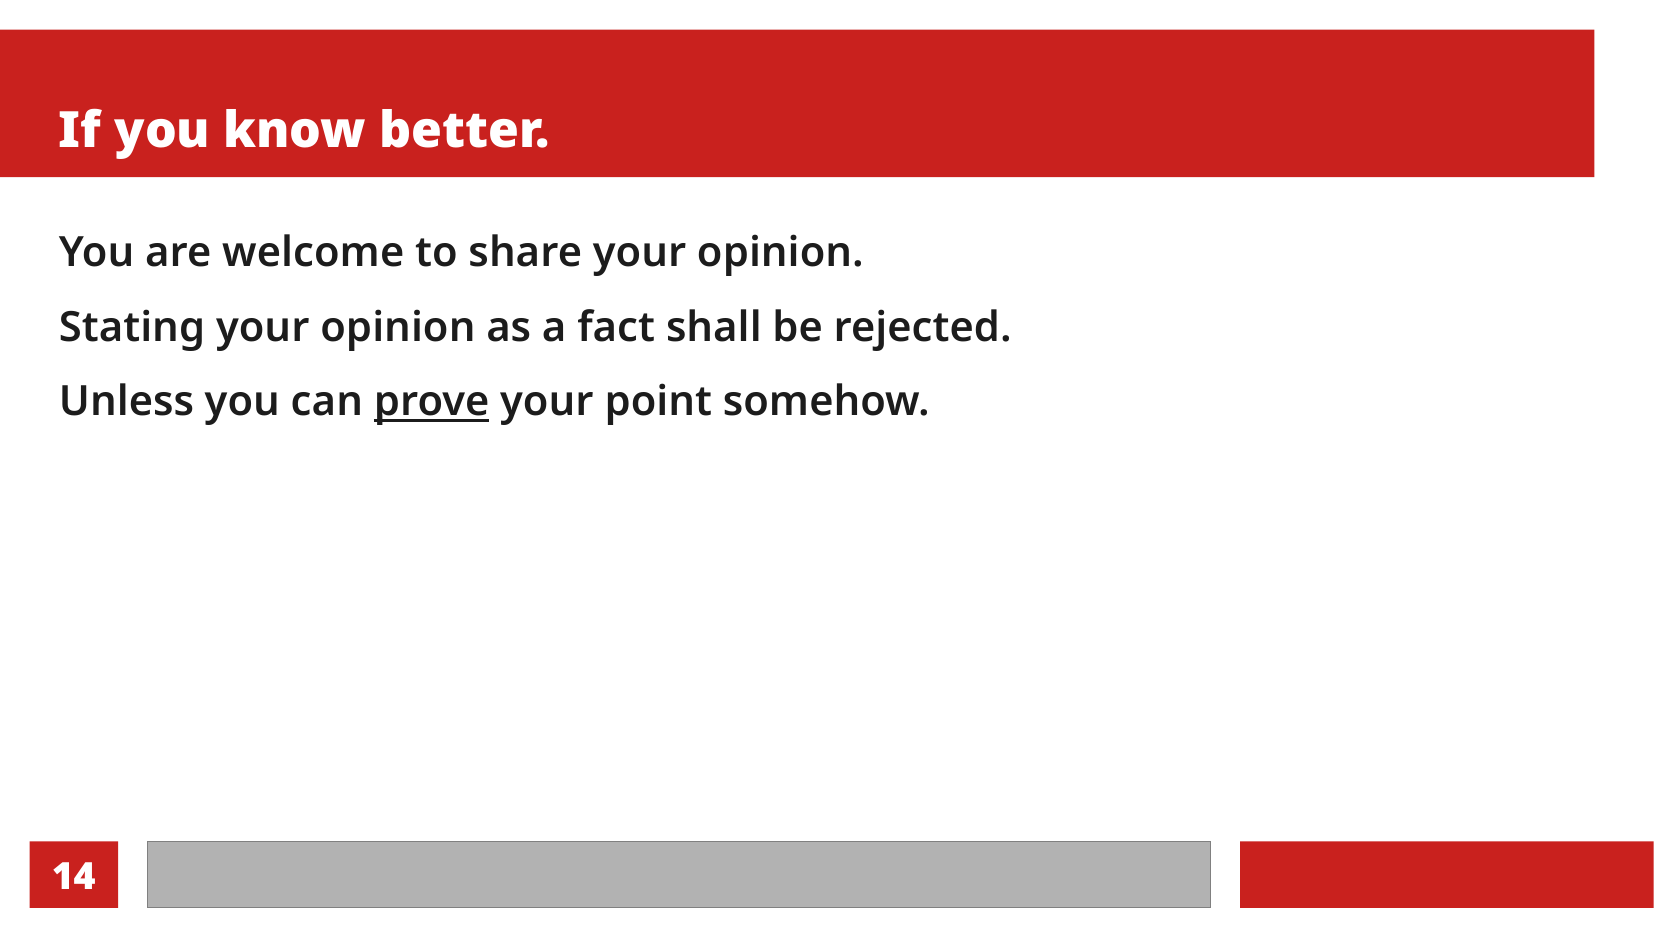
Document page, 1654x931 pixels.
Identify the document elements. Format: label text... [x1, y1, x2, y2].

list You are welcome to share your opinion. Stating your opinion as a fact shall be rejected. Unless you can prove your point somehow. [59, 221, 1565, 798]
title If you know better. [59, 44, 1595, 163]
